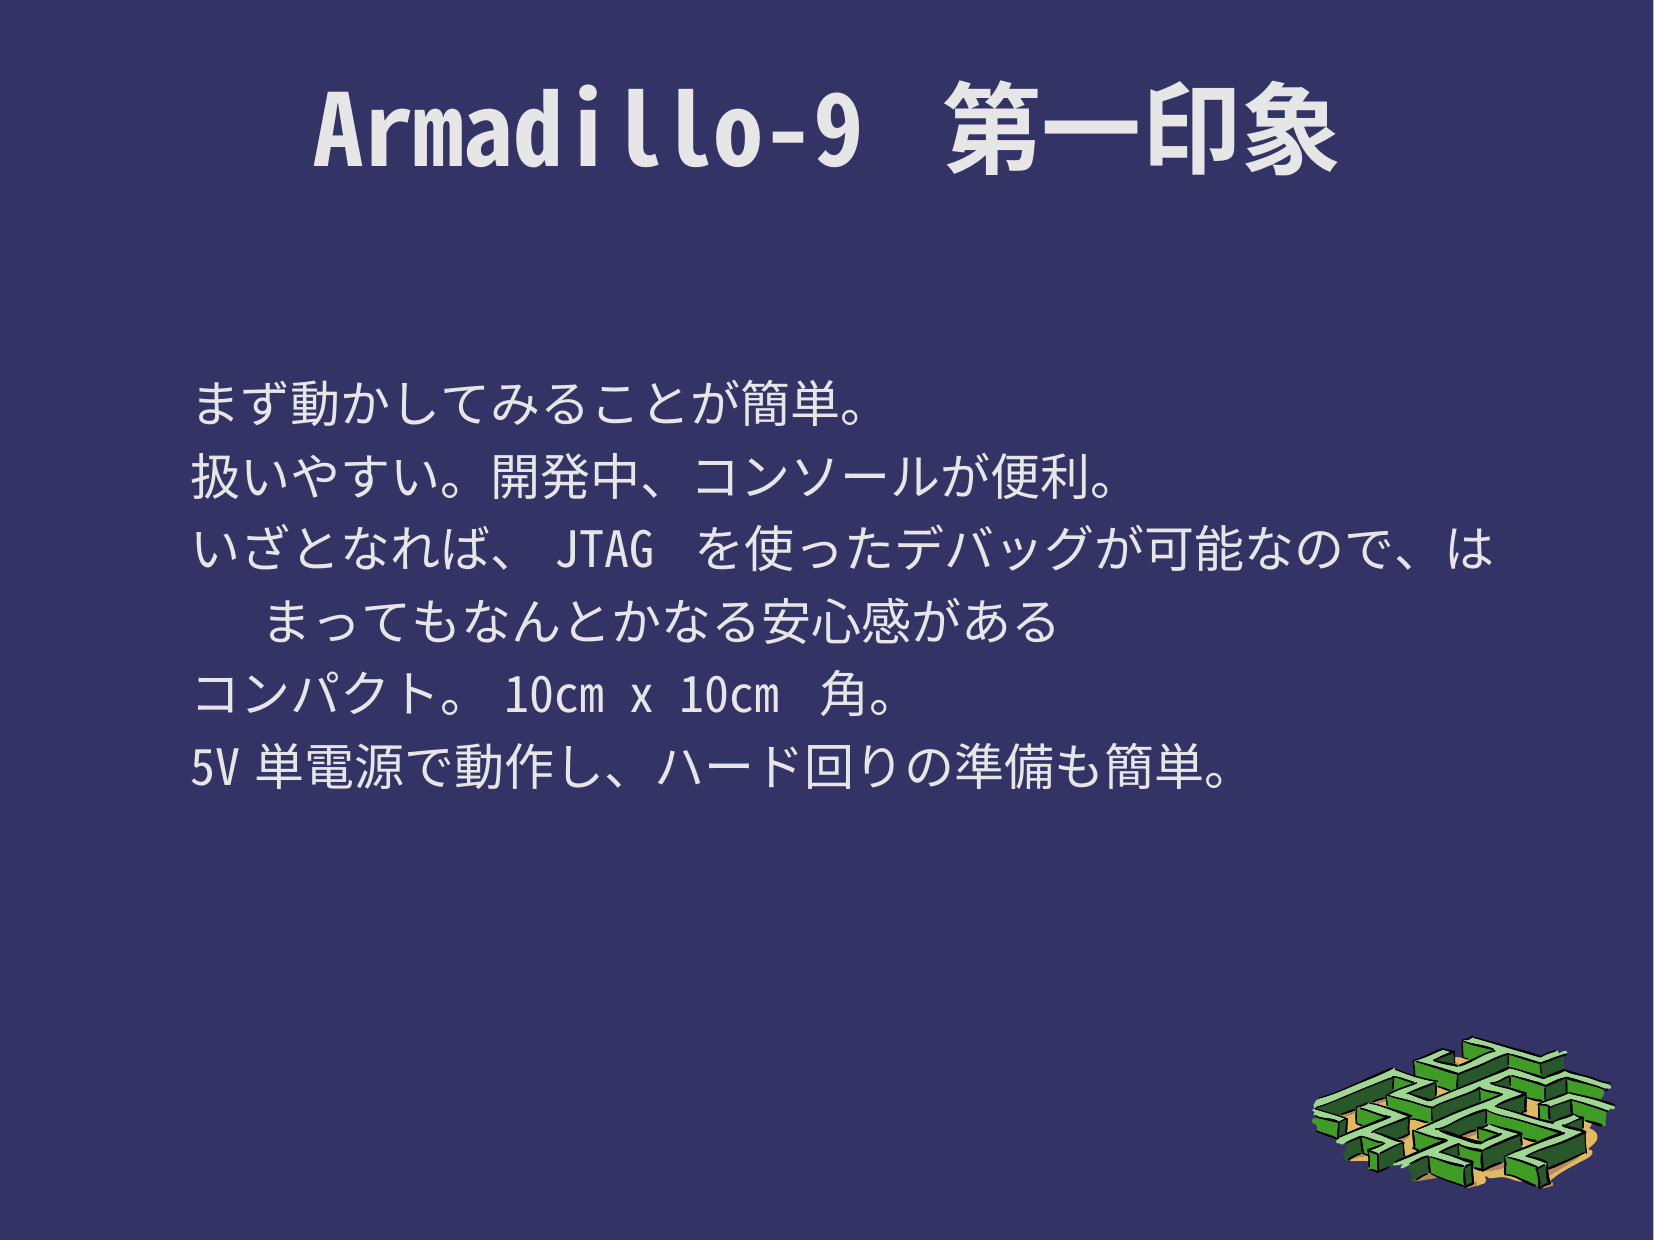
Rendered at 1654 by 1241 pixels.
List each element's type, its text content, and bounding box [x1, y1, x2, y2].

list まず動かしてみることが簡単。 扱いやすい。開発中、コンソールが便利。 いざとなれば、JTAG を使ったデバッグが可能なので、はまってもなんとかなる安心感がある コンパクト。10cm x 10cm 角。 5V単電源で動作し、ハード回りの準備も簡単。 [178, 364, 1570, 1147]
title Armadillo-9 第一印象 [121, 19, 1534, 227]
